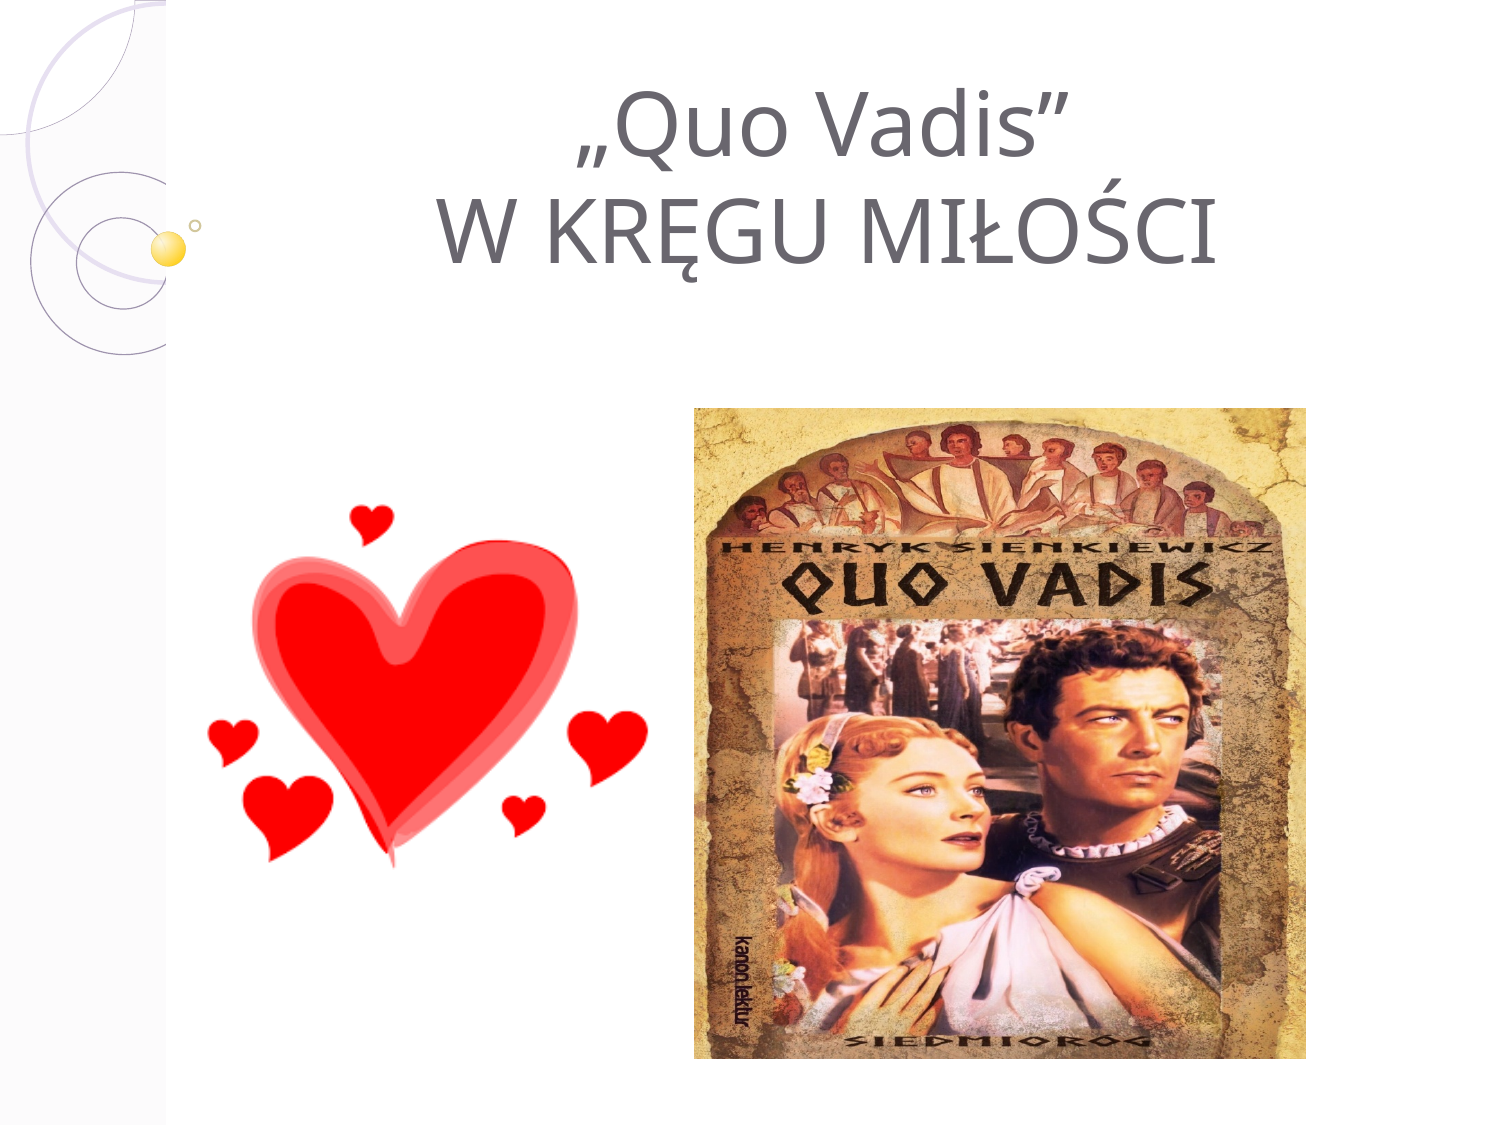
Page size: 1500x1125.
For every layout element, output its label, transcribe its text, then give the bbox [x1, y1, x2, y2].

title „Quo Vadis” W KRĘGU MIŁOŚCI [234, 59, 1450, 268]
picture [206, 503, 650, 870]
picture [694, 408, 1306, 1059]
